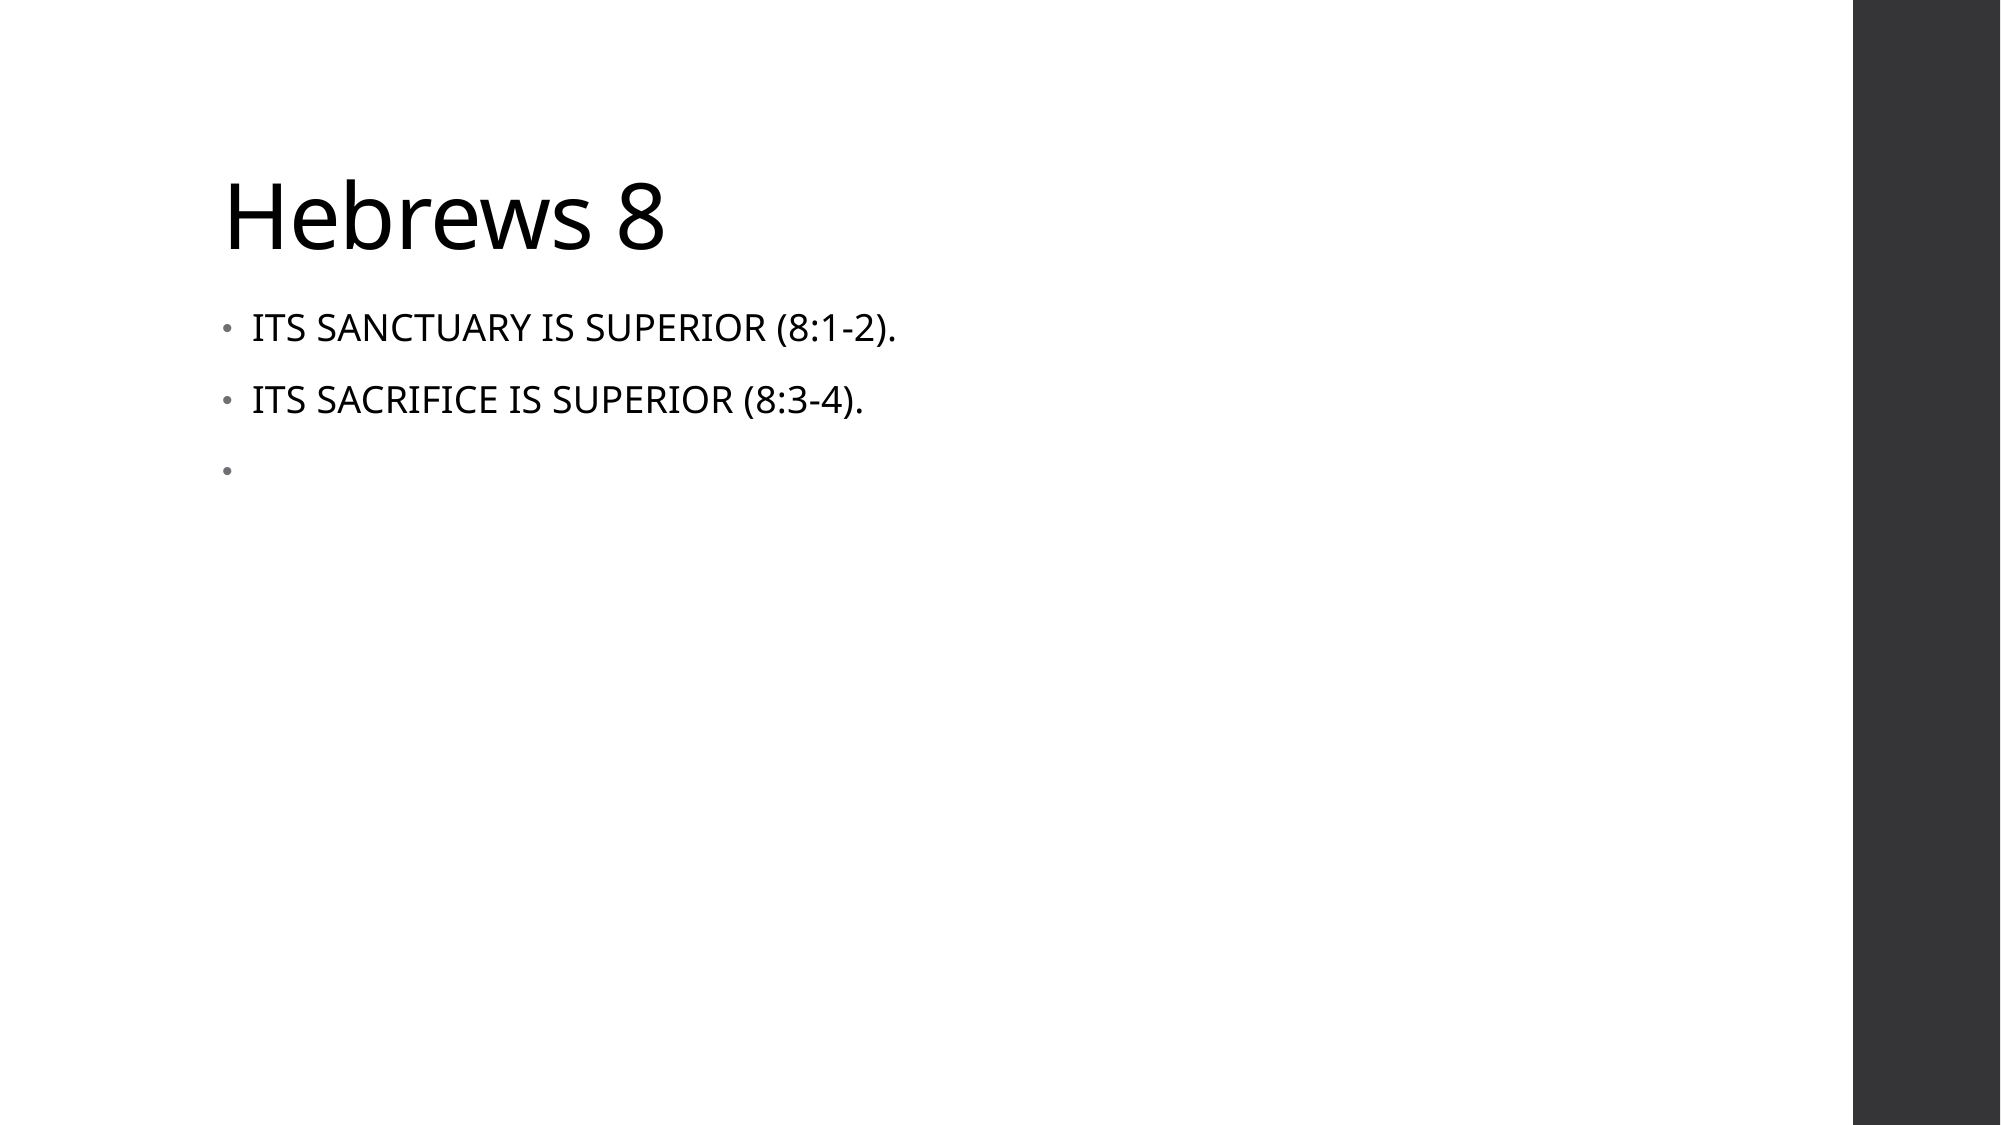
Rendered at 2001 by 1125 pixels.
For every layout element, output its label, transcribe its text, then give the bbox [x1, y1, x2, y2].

title Hebrews 8 [206, 60, 1797, 278]
list ITS SANCTUARY IS SUPERIOR (8:1-2). ITS SACRIFICE IS SUPERIOR (8:3-4). [206, 299, 1617, 1014]
